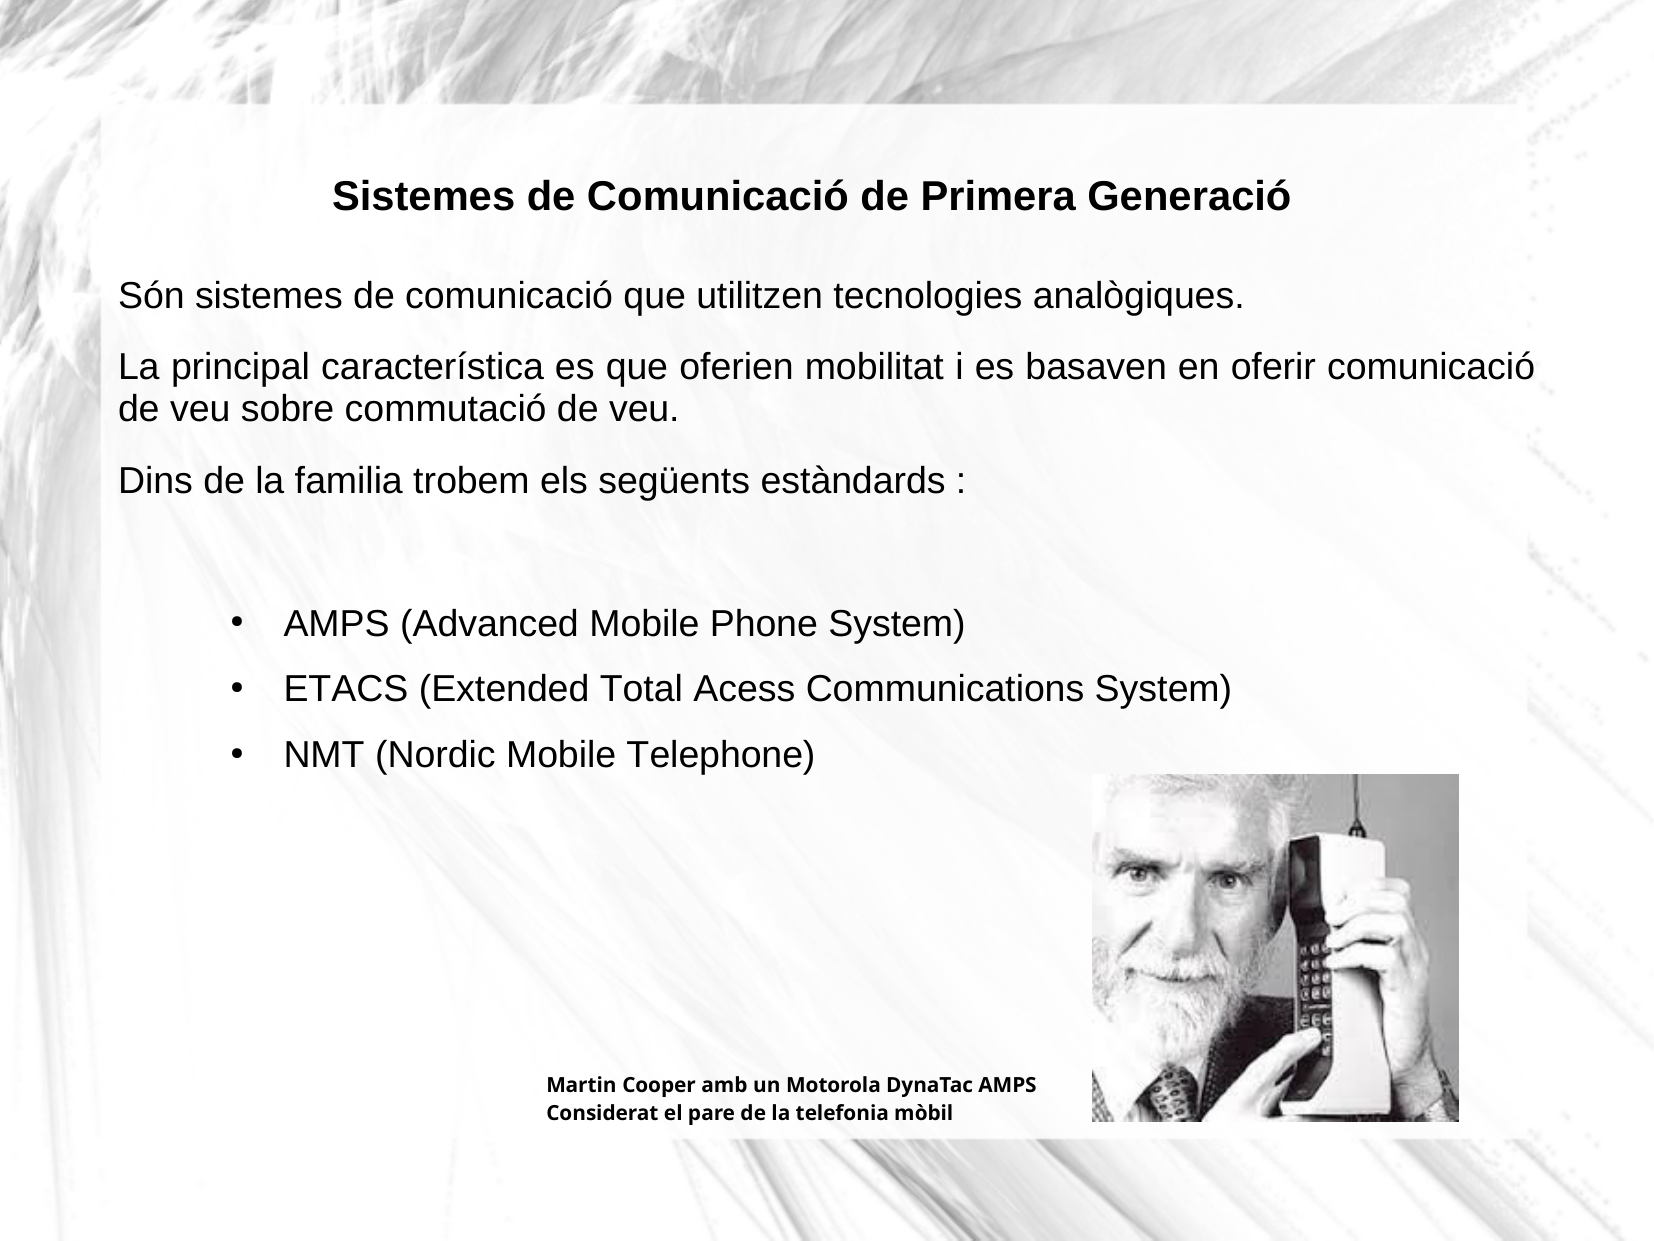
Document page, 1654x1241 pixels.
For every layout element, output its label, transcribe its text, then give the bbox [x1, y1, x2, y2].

text_box Martin Cooper amb un Motorola DynaTac AMPS Considerat el pare de la telefonia mòbil [531, 1062, 1123, 1137]
list Són sistemes de comunicació que utilitzen tecnologies analògiques. La principal característica es que oferien mobilitat i es basaven en oferir comunicació de veu sobre commutació de veu. Dins de la familia trobem els següents estàndards : AMPS (Advanced Mobile Phone System) ETACS (Extended Total Acess Communications System) NMT (Nordic Mobile Telephone) [47, 274, 1536, 1093]
title Sistemes de Comunicació de Primera Generació [118, 112, 1506, 281]
picture [0, 0, 1654, 1241]
